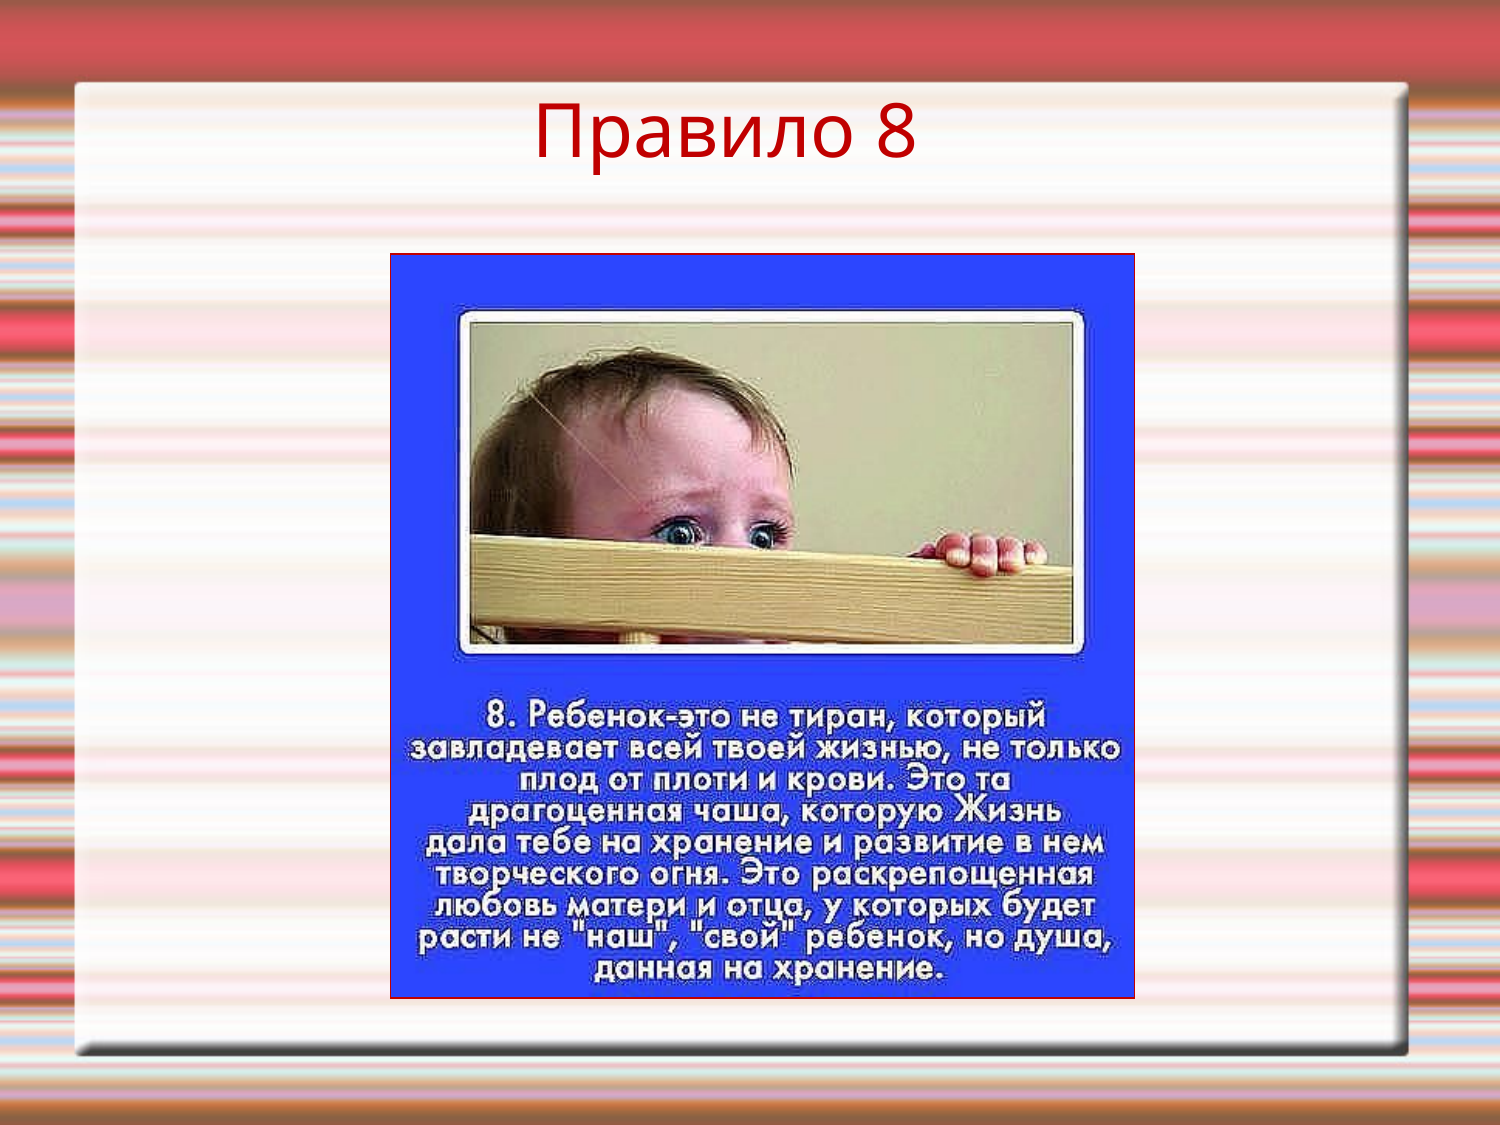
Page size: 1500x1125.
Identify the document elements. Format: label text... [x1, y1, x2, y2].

title Правило 8 [50, 75, 1475, 213]
picture [0, 0, 1500, 1125]
